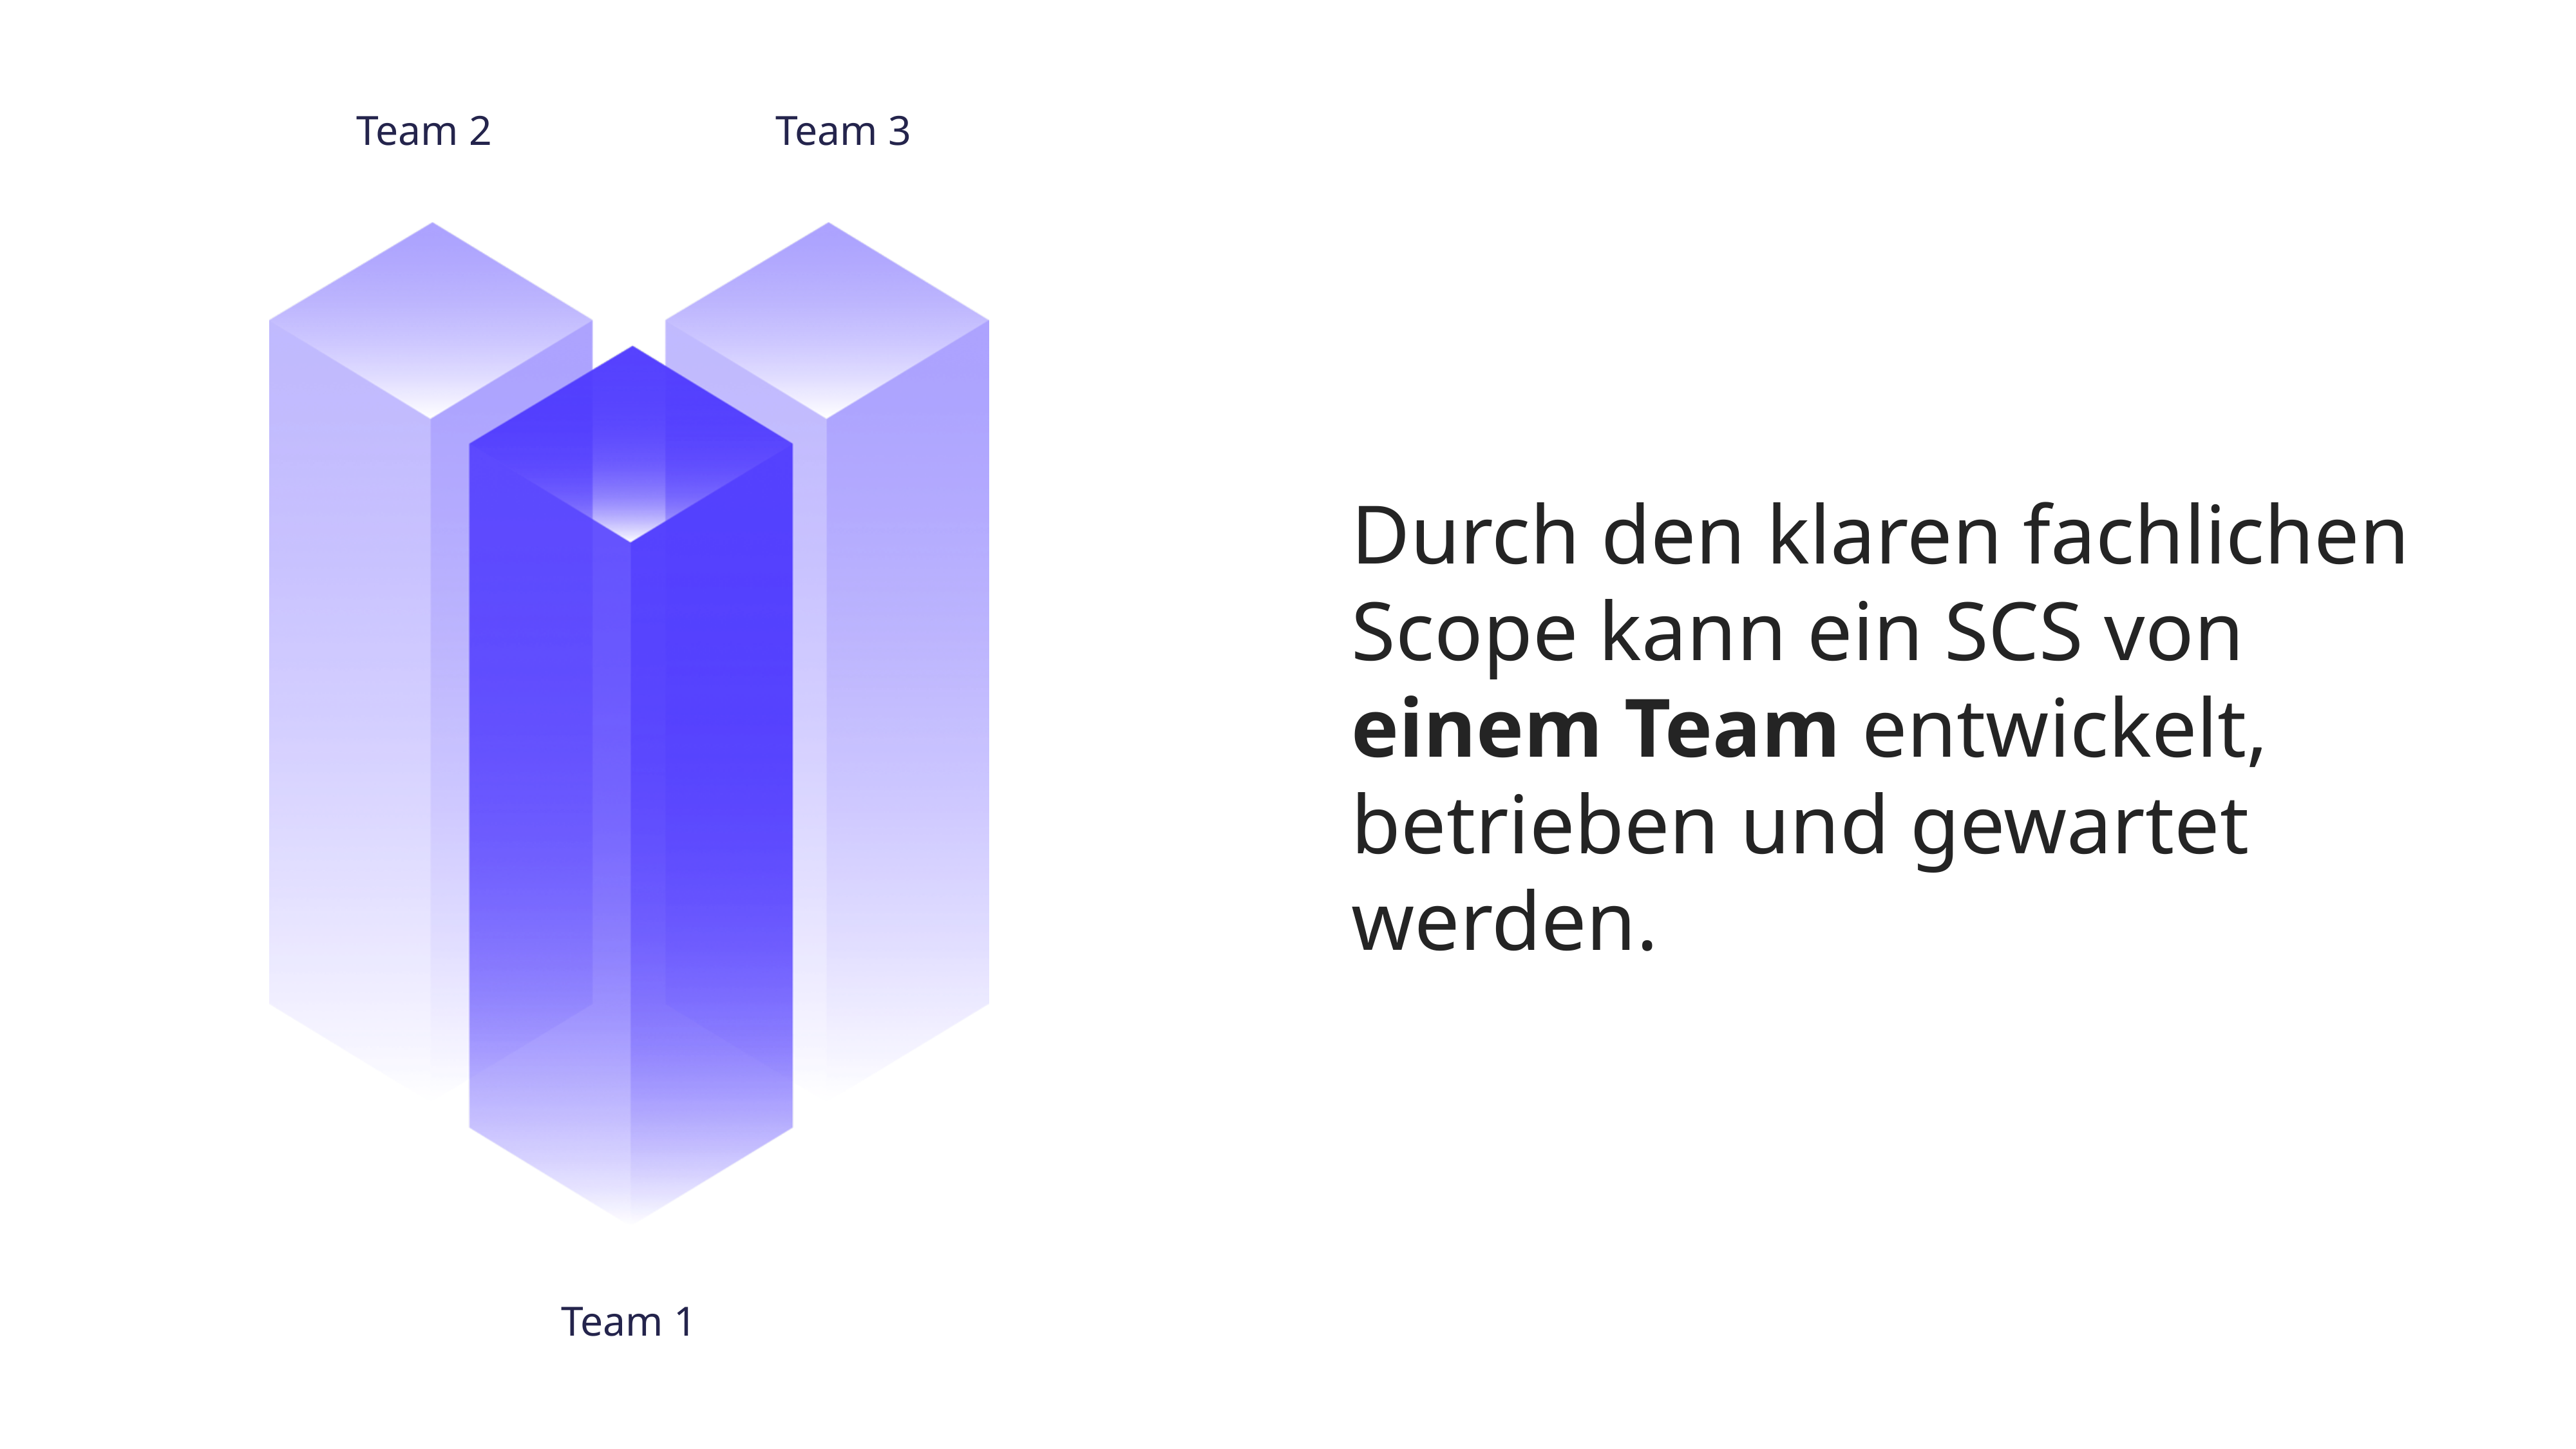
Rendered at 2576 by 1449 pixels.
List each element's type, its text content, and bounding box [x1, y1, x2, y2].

list Durch den klaren fachlichen Scope kann ein SCS von einem Team entwickelt, betrieben und gewartet werden. [1351, 127, 2423, 1322]
text_box Team 3 [770, 99, 917, 158]
text_box Team 2 [350, 99, 498, 158]
picture [269, 222, 989, 1227]
text_box Team 1 [555, 1290, 703, 1350]
